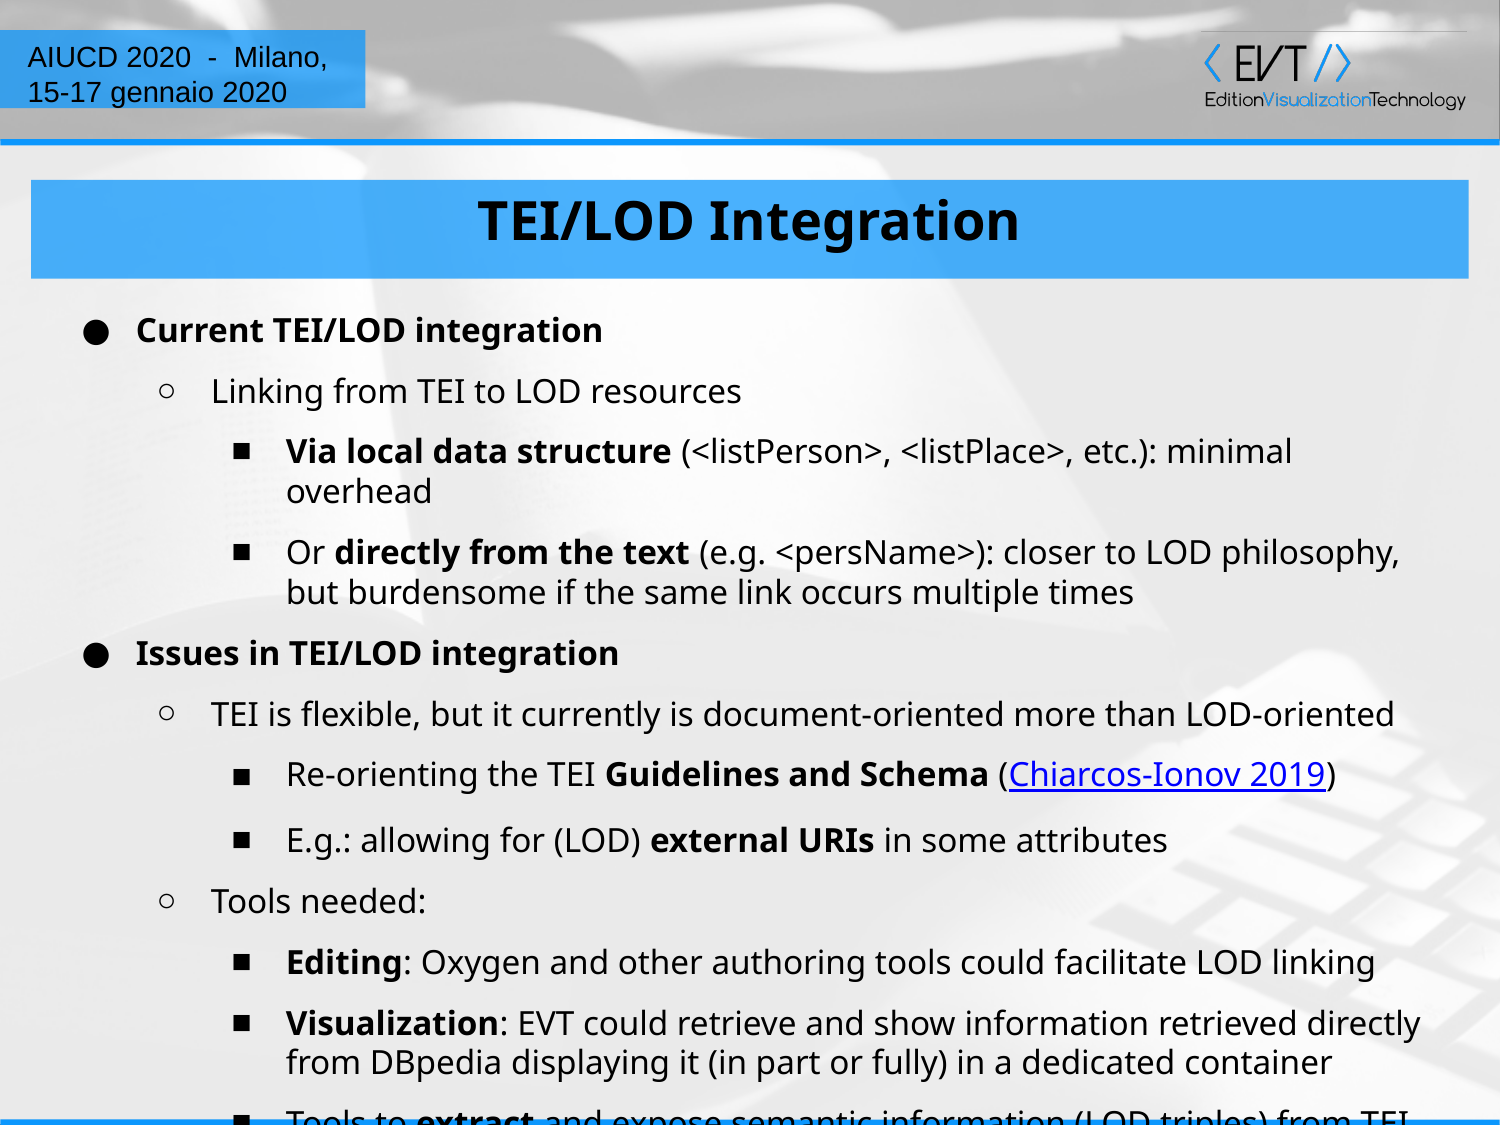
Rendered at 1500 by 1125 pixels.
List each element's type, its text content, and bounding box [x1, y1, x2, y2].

title TEI/LOD Integration [31, 176, 1469, 276]
text_box refers to www.ancientwisdoms.ac.uk/media/ontology/sawsOntology.owl#refersTo [0, 30, 366, 109]
list Current TEI/LOD integration Linking from TEI to LOD resources Via local data structure (<listPerson>, <listPlace>, etc.): minimal overhead Or directly from the text (e.g. <persName>): closer to LOD philosophy, but burdensome if the same link occurs multiple times Issues in TEI/LOD integration TEI is flexible, but it currently is document-oriented more than LOD-oriented Re-orienting the TEI Guidelines and Schema (Chiarcos-Ionov 2019) E.g.: allowing for (LOD) external URIs in some attributes Tools needed: Editing: Oxygen and other authoring tools could facilitate LOD linking Visualization: EVT could retrieve and show information retrieved directly from DBpedia displaying it (in part or fully) in a dedicated container Tools to extract and expose semantic information (LOD triples) from TEI [51, 299, 1436, 1125]
picture [1201, 31, 1467, 112]
